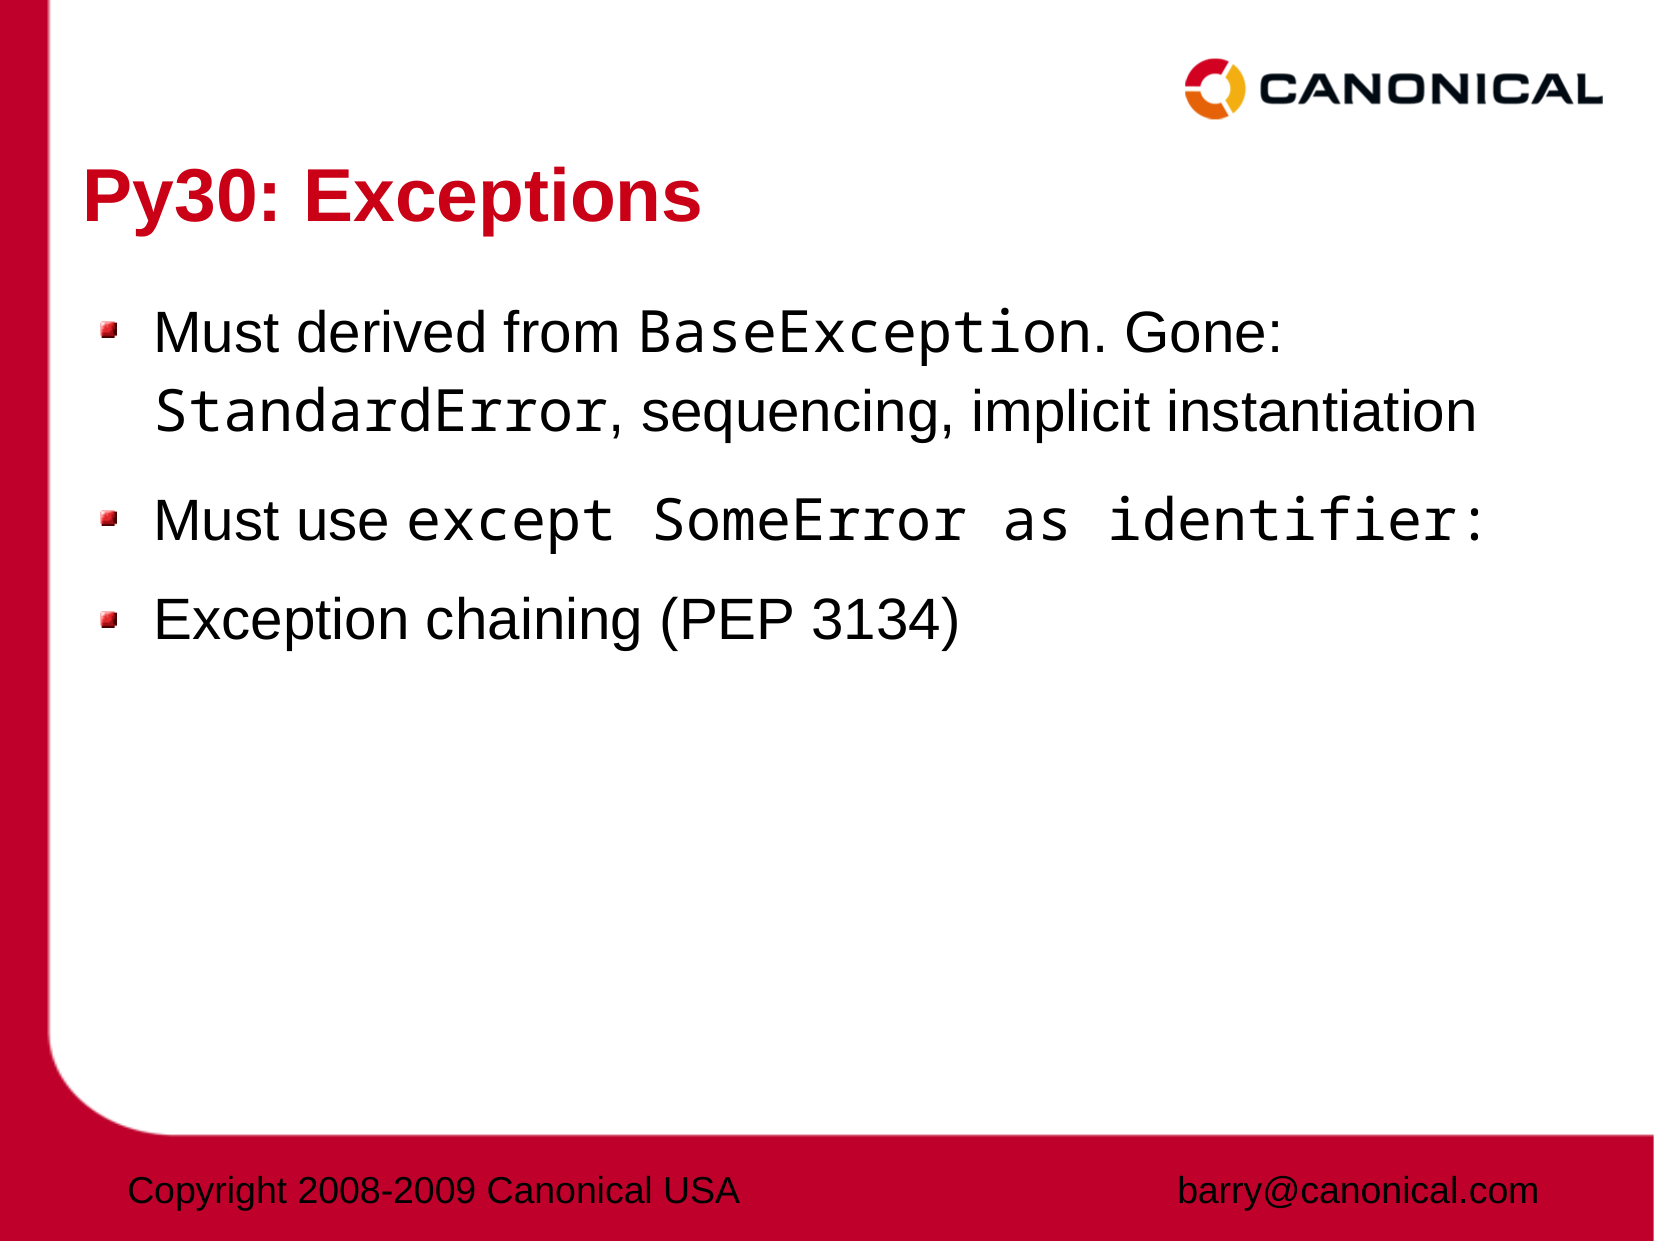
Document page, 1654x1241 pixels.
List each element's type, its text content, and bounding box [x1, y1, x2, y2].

list Must derived from BaseException. Gone: StandardError, sequencing, implicit instantiation Must use except SomeError as identifier: Exception chaining (PEP 3134) [82, 290, 1571, 1094]
title Py30: Exceptions [82, 104, 1571, 287]
picture [0, 0, 1654, 1241]
